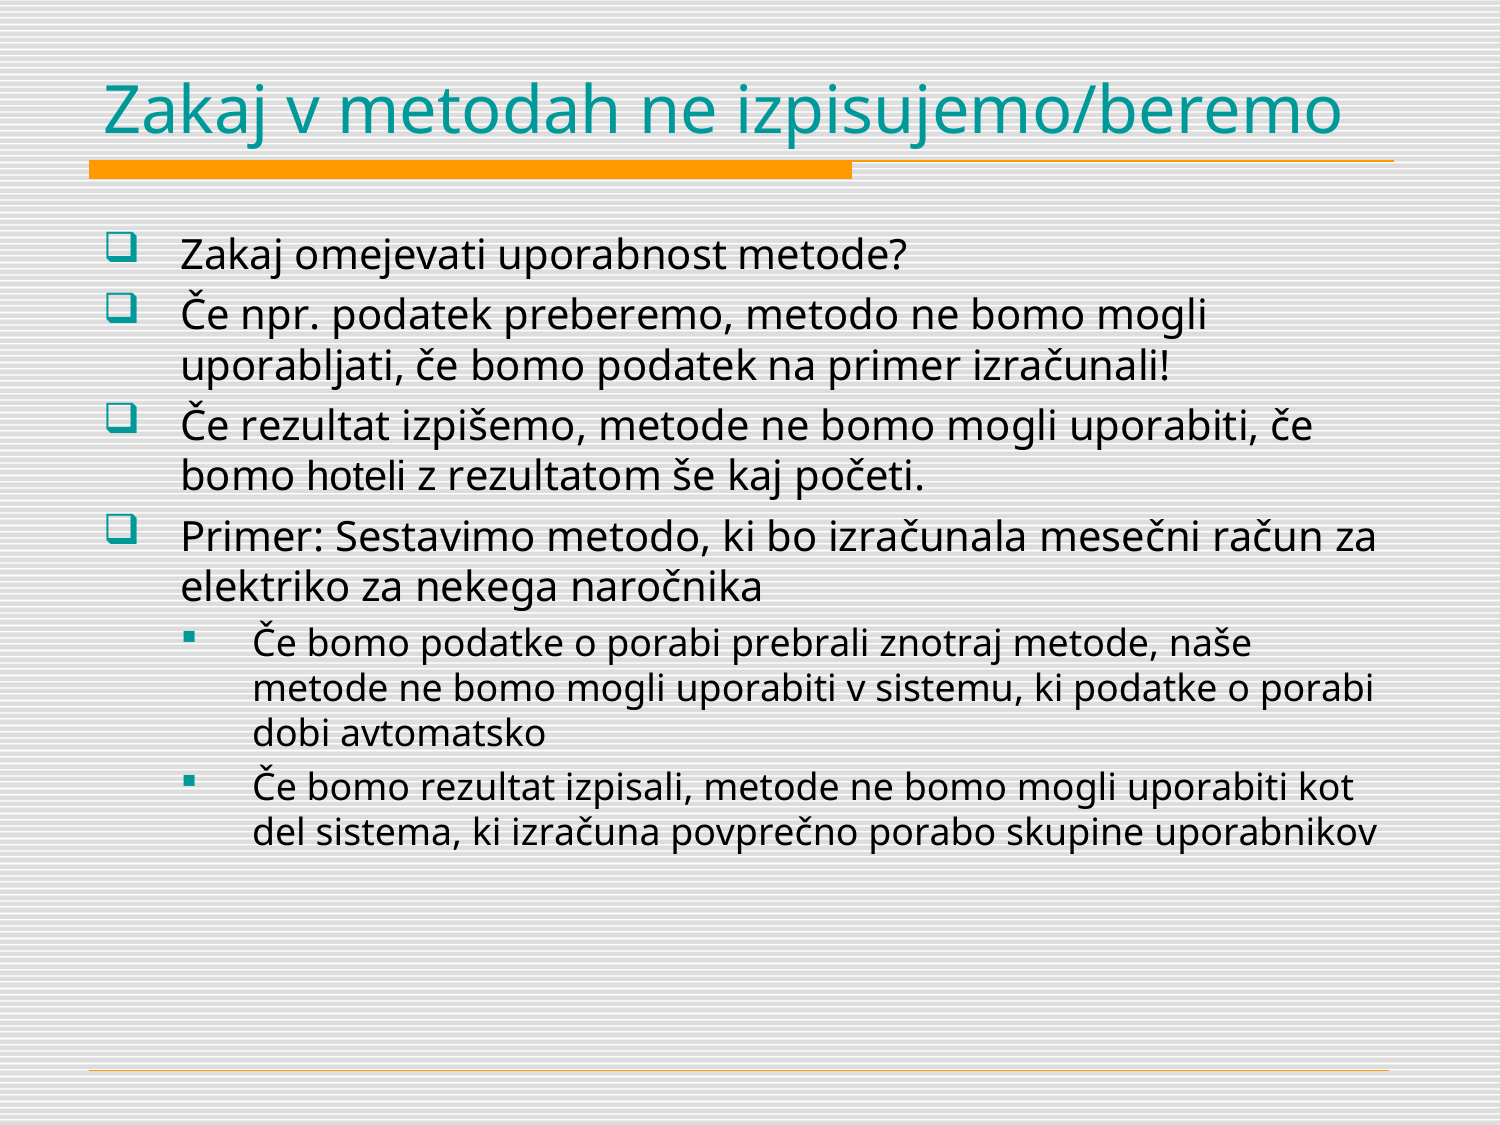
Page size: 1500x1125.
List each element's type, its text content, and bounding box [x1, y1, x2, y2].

picture [0, 0, 1500, 1125]
title Zakaj v metodah ne izpisujemo/beremo [88, 42, 1401, 155]
list Zakaj omejevati uporabnost metode? Če npr. podatek preberemo, metodo ne bomo mogli uporabljati, če bomo podatek na primer izračunali! Če rezultat izpišemo, metode ne bomo mogli uporabiti, če bomo hoteli z rezultatom še kaj početi. Primer: Sestavimo metodo, ki bo izračunala mesečni račun za elektriko za nekega naročnika Če bomo podatke o porabi prebrali znotraj metode, naše metode ne bomo mogli uporabiti v sistemu, ki podatke o porabi dobi avtomatsko Če bomo rezultat izpisali, metode ne bomo mogli uporabiti kot del sistema, ki izračuna povprečno porabo skupine uporabnikov [88, 220, 1401, 1059]
